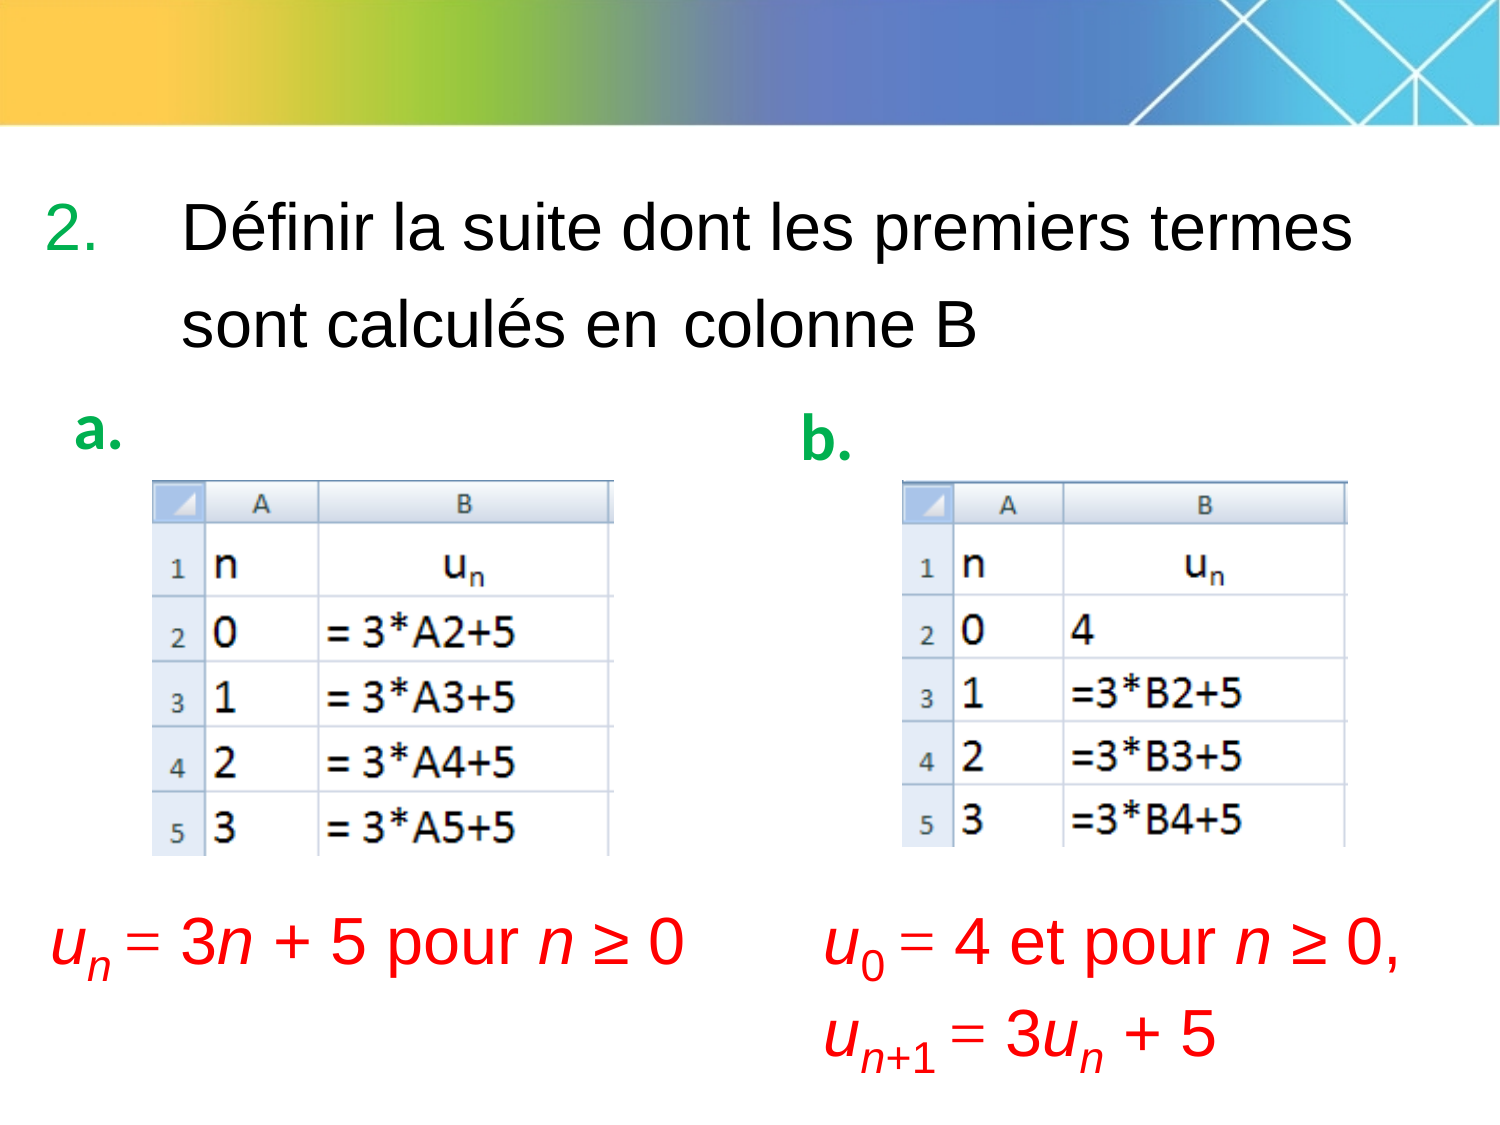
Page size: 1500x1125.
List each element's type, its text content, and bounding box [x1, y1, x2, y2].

picture [0, 0, 1500, 127]
text_box un = 3n + 5 pour n ≥ 0 [35, 890, 727, 998]
title Définir la suite dont les premiers termes sont calculés en colonne B [29, 164, 1500, 384]
text_box u0 = 4 et pour n ≥ 0, un+1 = 3un + 5 [808, 890, 1500, 1091]
text_box b. [785, 386, 1341, 562]
picture [902, 480, 1348, 847]
text_box a. [58, 375, 614, 630]
picture [152, 480, 614, 856]
